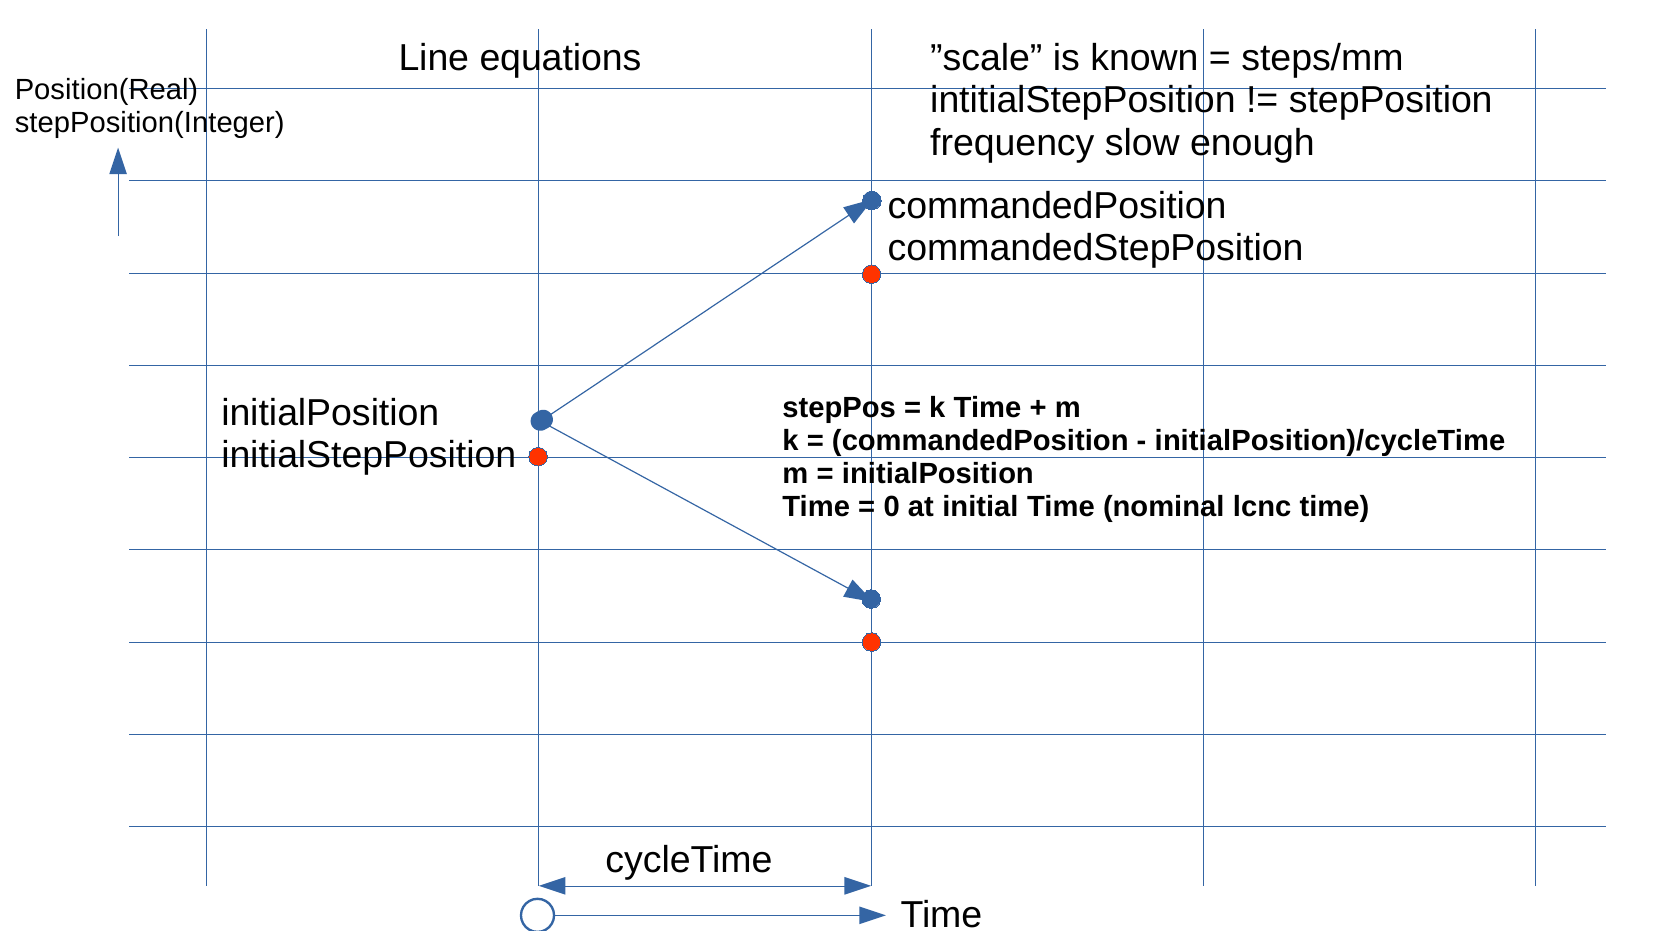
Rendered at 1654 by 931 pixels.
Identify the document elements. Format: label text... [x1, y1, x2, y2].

text_box initialPosition initialStepPosition [206, 383, 591, 525]
text_box [862, 264, 872, 284]
text_box ”scale” is known = steps/mm intitialStepPosition != stepPosition frequency slow enough [915, 29, 1625, 171]
text_box cycleTime [590, 831, 827, 886]
text_box Position(Real) stepPosition(Integer) [0, 65, 325, 207]
text_box stepPos = k Time + m k = (commandedPosition - initialPosition)/cycleTime m = initialPosition Time = 0 at initial Time (nominal lcnc time) [767, 383, 1654, 530]
text_box commandedPosition commandedStepPosition [872, 177, 1654, 318]
text_box [862, 190, 872, 210]
text_box Time [885, 885, 1004, 931]
text_box [861, 589, 881, 609]
text_box Line equations [383, 29, 798, 87]
text_box [862, 632, 881, 652]
